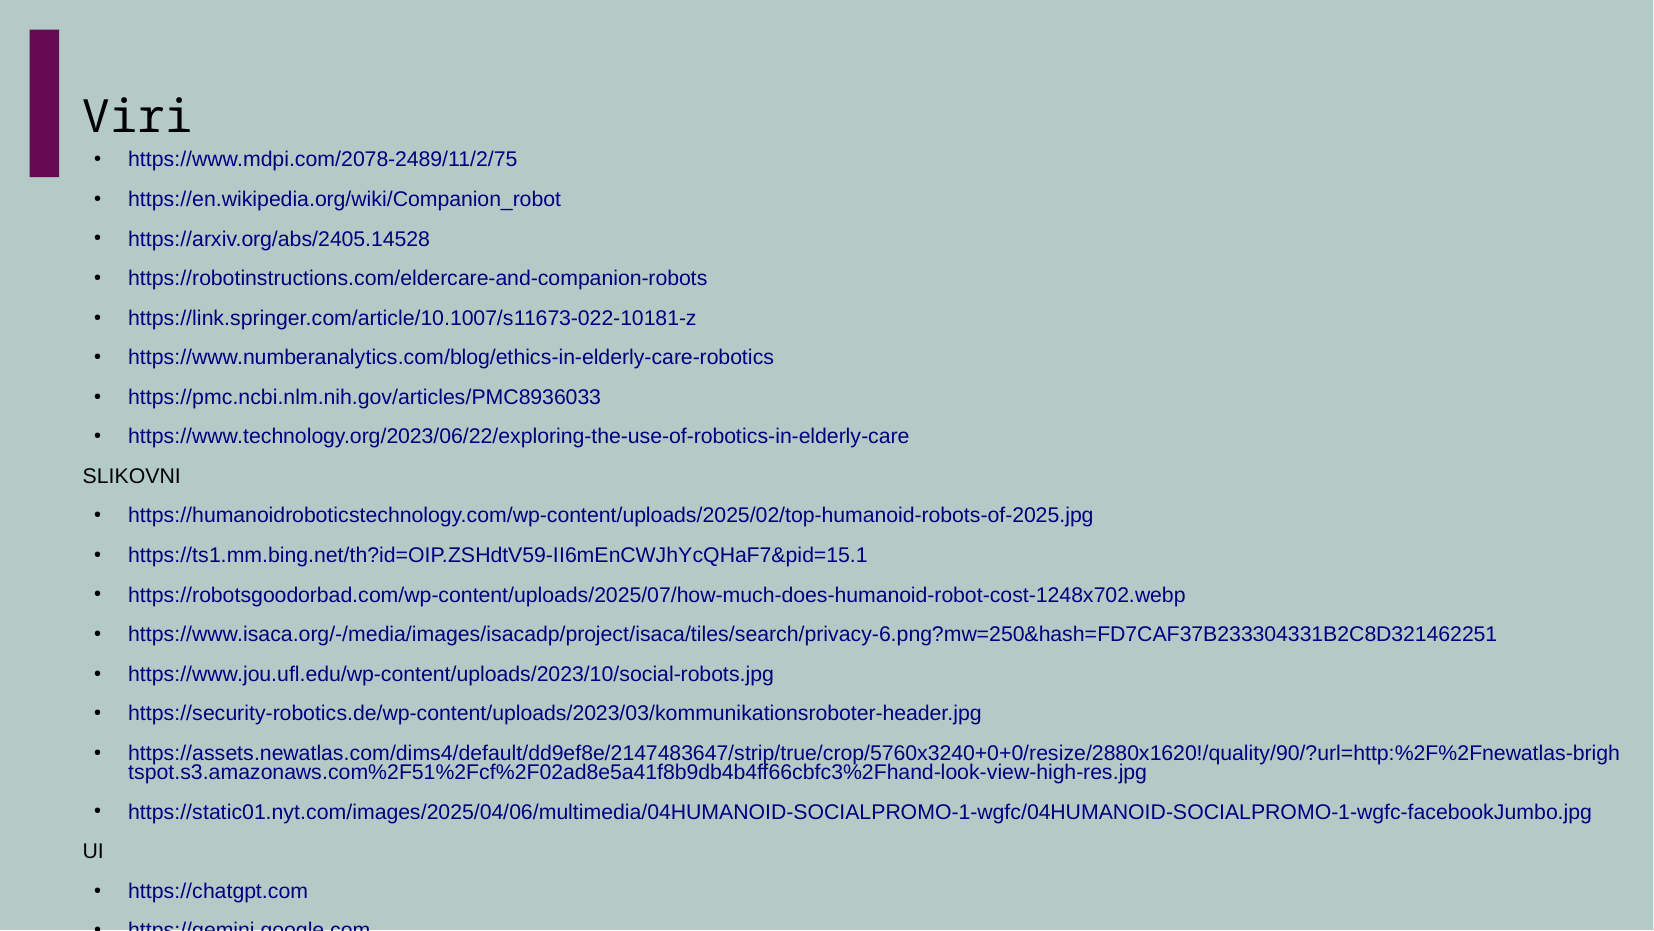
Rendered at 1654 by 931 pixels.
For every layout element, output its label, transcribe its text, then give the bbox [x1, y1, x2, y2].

text_box [29, 29, 60, 178]
title Viri [82, 37, 1571, 147]
list https://www.mdpi.com/2078-2489/11/2/75 https://en.wikipedia.org/wiki/Companion_robot https://arxiv.org/abs/2405.14528 https://robotinstructions.com/eldercare-and-companion-robots https://link.springer.com/article/10.1007/s11673-022-10181-z https://www.numberanalytics.com/blog/ethics-in-elderly-care-robotics https://pmc.ncbi.nlm.nih.gov/articles/PMC8936033 https://www.technology.org/2023/06/22/exploring-the-use-of-robotics-in-elderly-care SLIKOVNI https://humanoidroboticstechnology.com/wp-content/uploads/2025/02/top-humanoid-robots-of-2025.jpg https://ts1.mm.bing.net/th?id=OIP.ZSHdtV59-II6mEnCWJhYcQHaF7&pid=15.1 https://robotsgoodorbad.com/wp-content/uploads/2025/07/how-much-does-humanoid-robot-cost-1248x702.webp https://www.isaca.org/-/media/images/isacadp/project/isaca/tiles/search/privacy-6.png?mw=250&hash=FD7CAF37B233304331B2C8D321462251 https://www.jou.ufl.edu/wp-content/uploads/2023/10/social-robots.jpg https://security-robotics.de/wp-content/uploads/2023/03/kommunikationsroboter-header.jpg https://assets.newatlas.com/dims4/default/dd9ef8e/2147483647/strip/true/crop/5760x3240+0+0/resize/2880x1620!/quality/90/?url=http:%2F%2Fnewatlas-brightspot.s3.amazonaws.com%2F51%2Fcf%2F02ad8e5a41f8b9db4b4ff66cbfc3%2Fhand-look-view-high-res.jpg https://static01.nyt.com/images/2025/04/06/multimedia/04HUMANOID-SOCIALPROMO-1-wgfc/04HUMANOID-SOCIALPROMO-1-wgfc-facebookJumbo.jpg UI https://chatgpt.com https://gemini.google.com [82, 147, 1625, 931]
